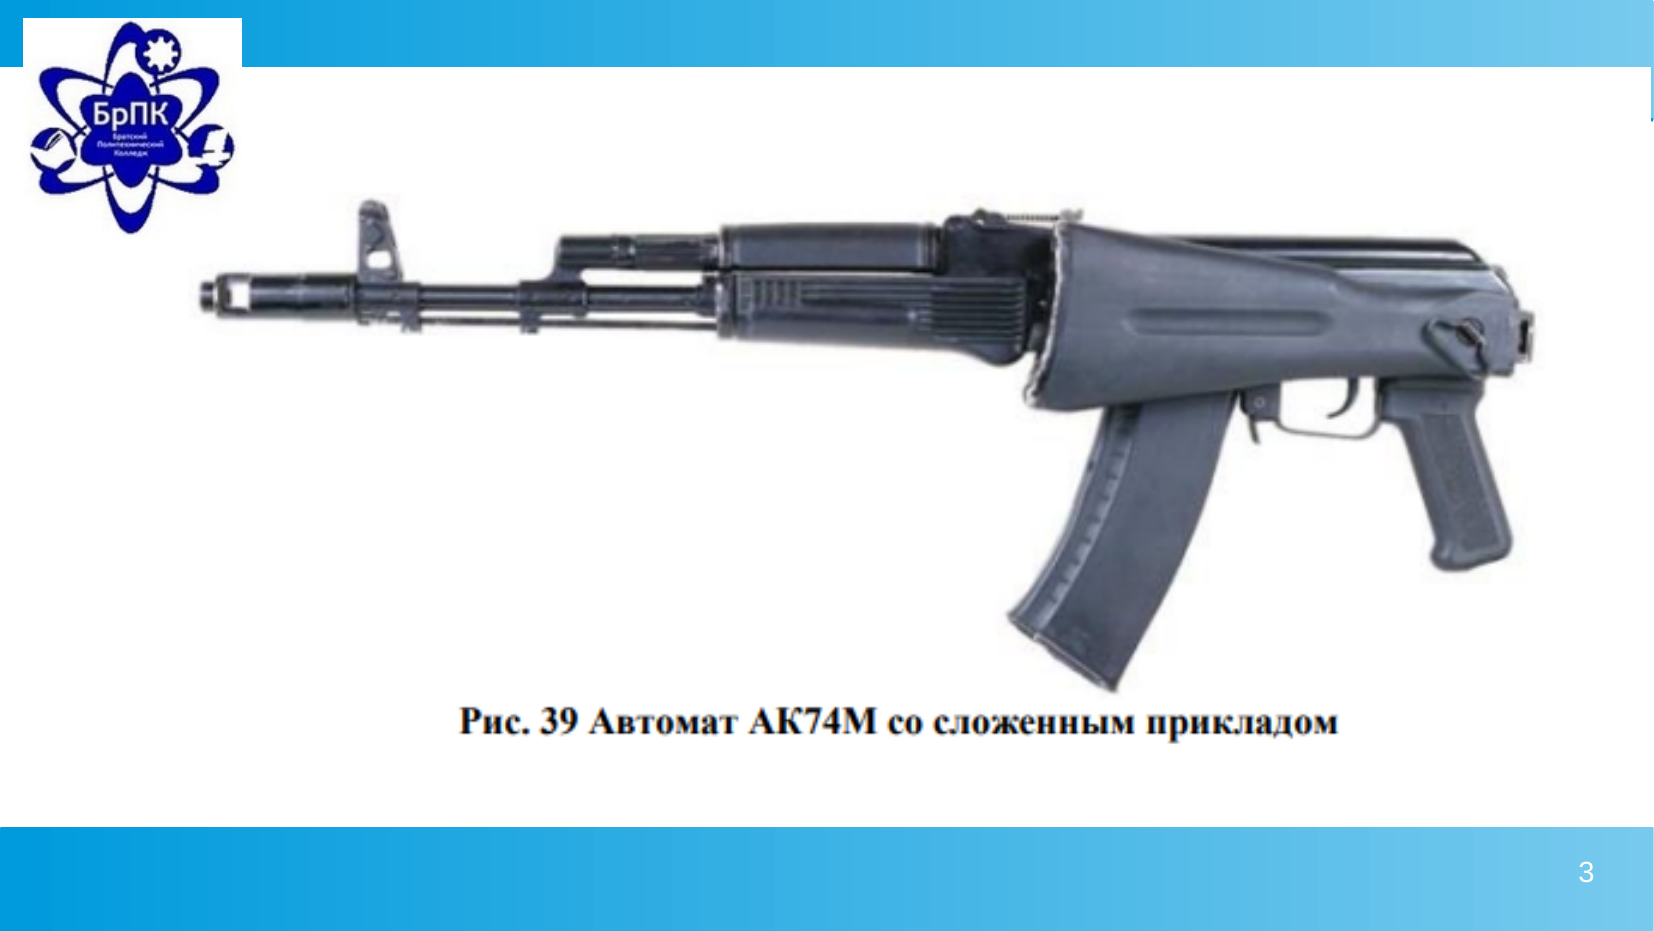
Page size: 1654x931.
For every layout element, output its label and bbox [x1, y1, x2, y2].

picture [0, 19, 1651, 768]
